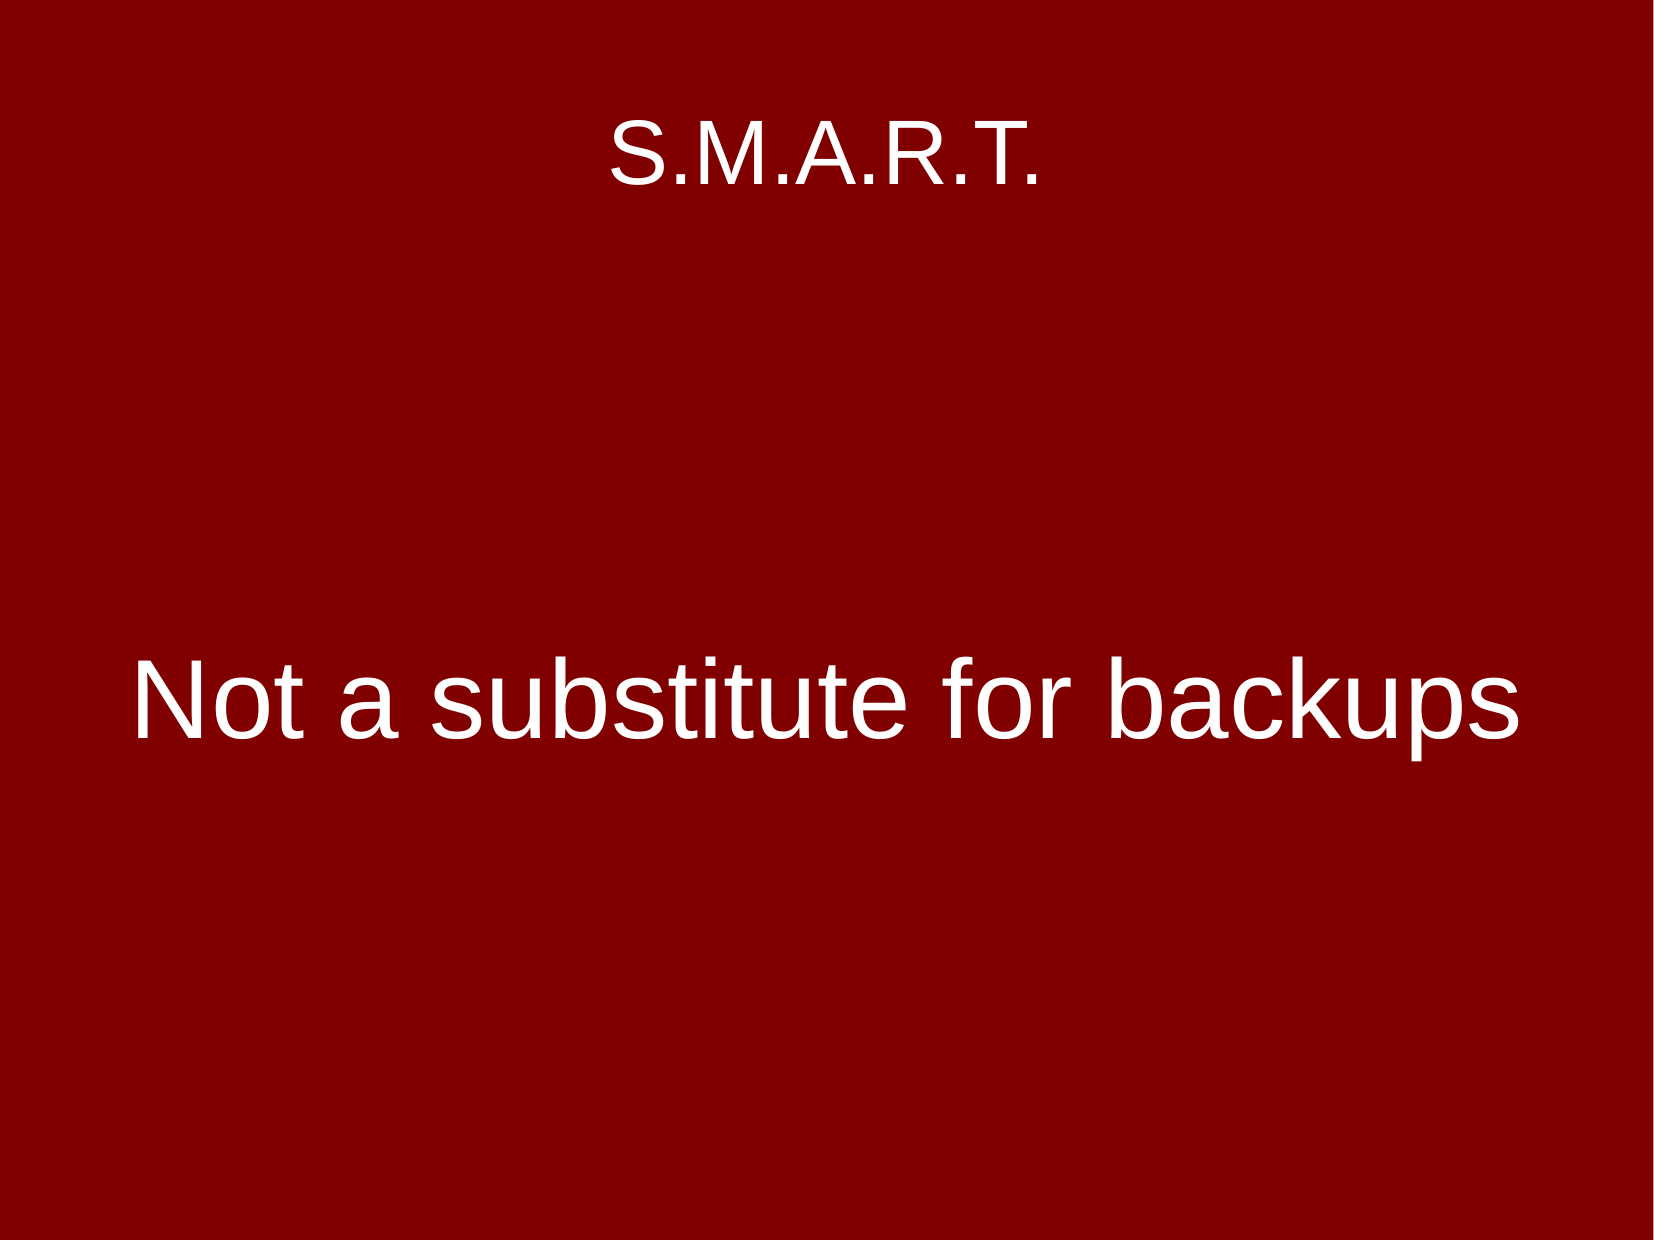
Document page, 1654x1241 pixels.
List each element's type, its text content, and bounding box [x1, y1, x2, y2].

title S.M.A.R.T. [82, 49, 1571, 257]
subtitle Not a substitute for backups [82, 290, 1571, 1109]
